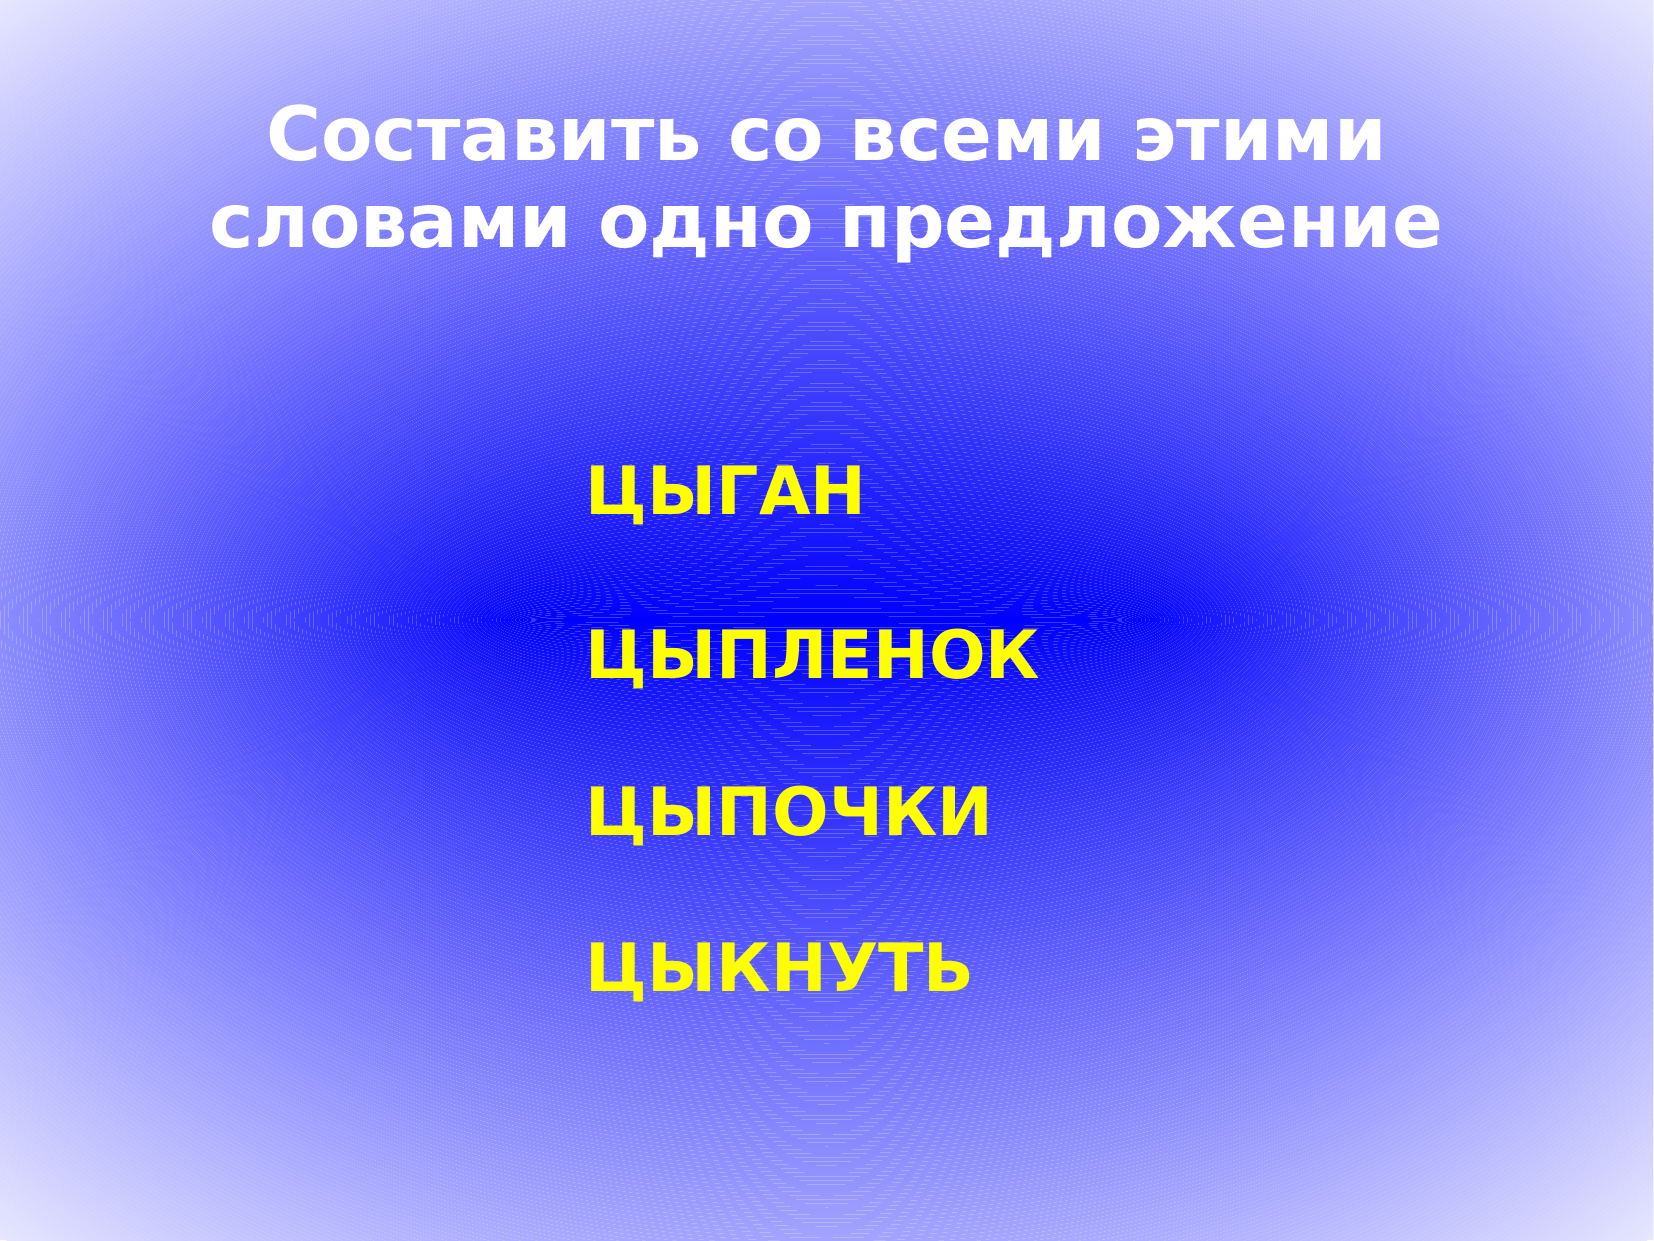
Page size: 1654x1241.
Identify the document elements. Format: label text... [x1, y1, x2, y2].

title Составить со всеми этими словами одно предложение [82, 52, 1571, 304]
list ЦЫГАН ЦЫПЛЕНОК ЦЫПОЧКИ ЦЫКНУТЬ [553, 450, 1571, 1089]
